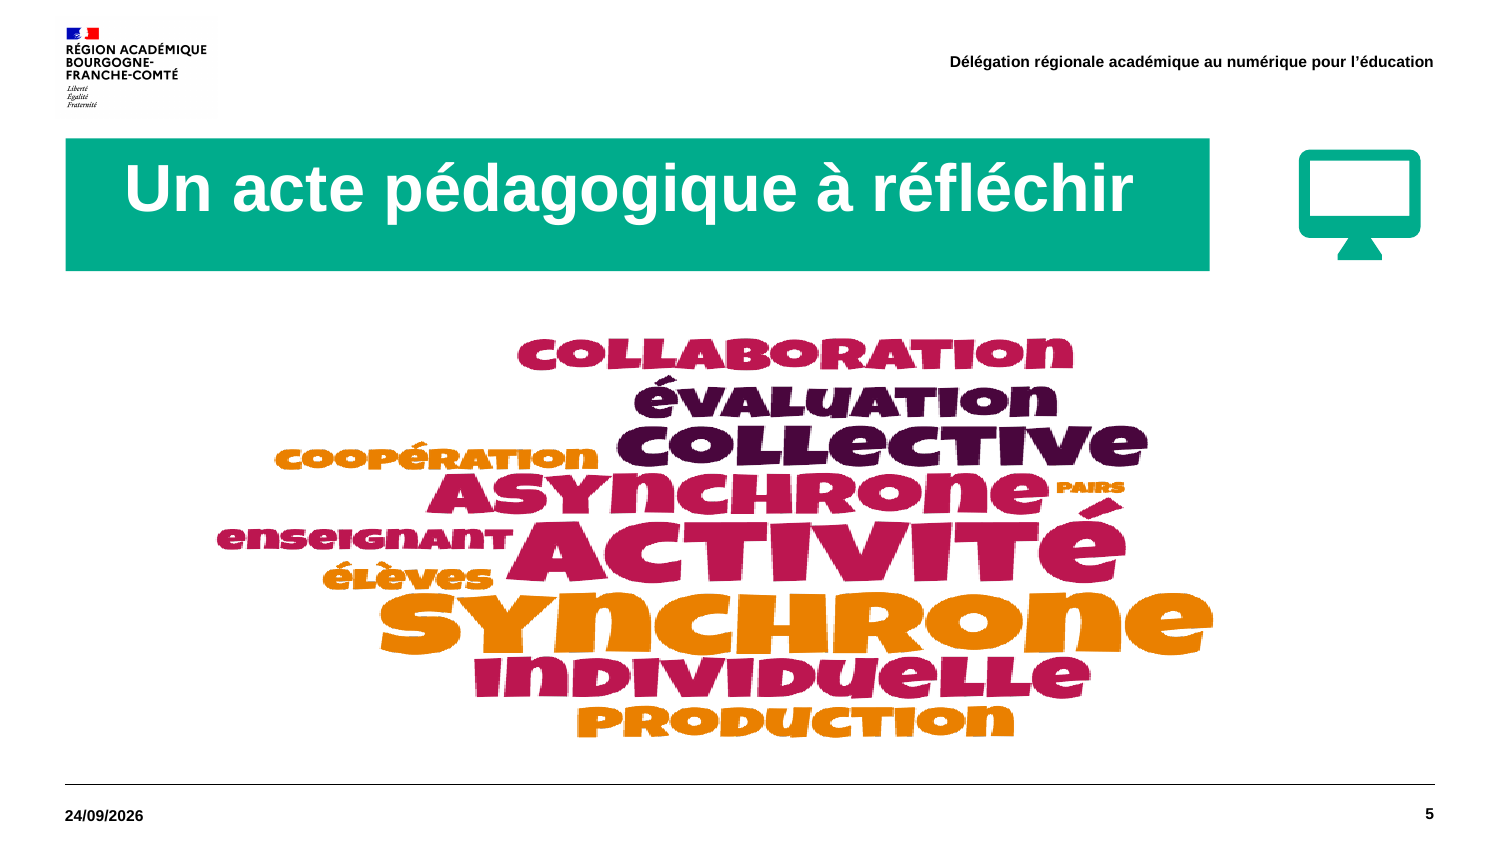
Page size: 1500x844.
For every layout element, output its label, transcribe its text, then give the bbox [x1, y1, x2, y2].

picture [55, 16, 218, 119]
text_box Délégation régionale académique au numérique pour l’éducation [470, 32, 1434, 90]
text_box Un acte pédagogique à réfléchir [65, 138, 1210, 272]
picture [177, 291, 1229, 752]
text_box <numéro> [1213, 784, 1434, 843]
text_box 03/02/2022 [64, 786, 244, 843]
